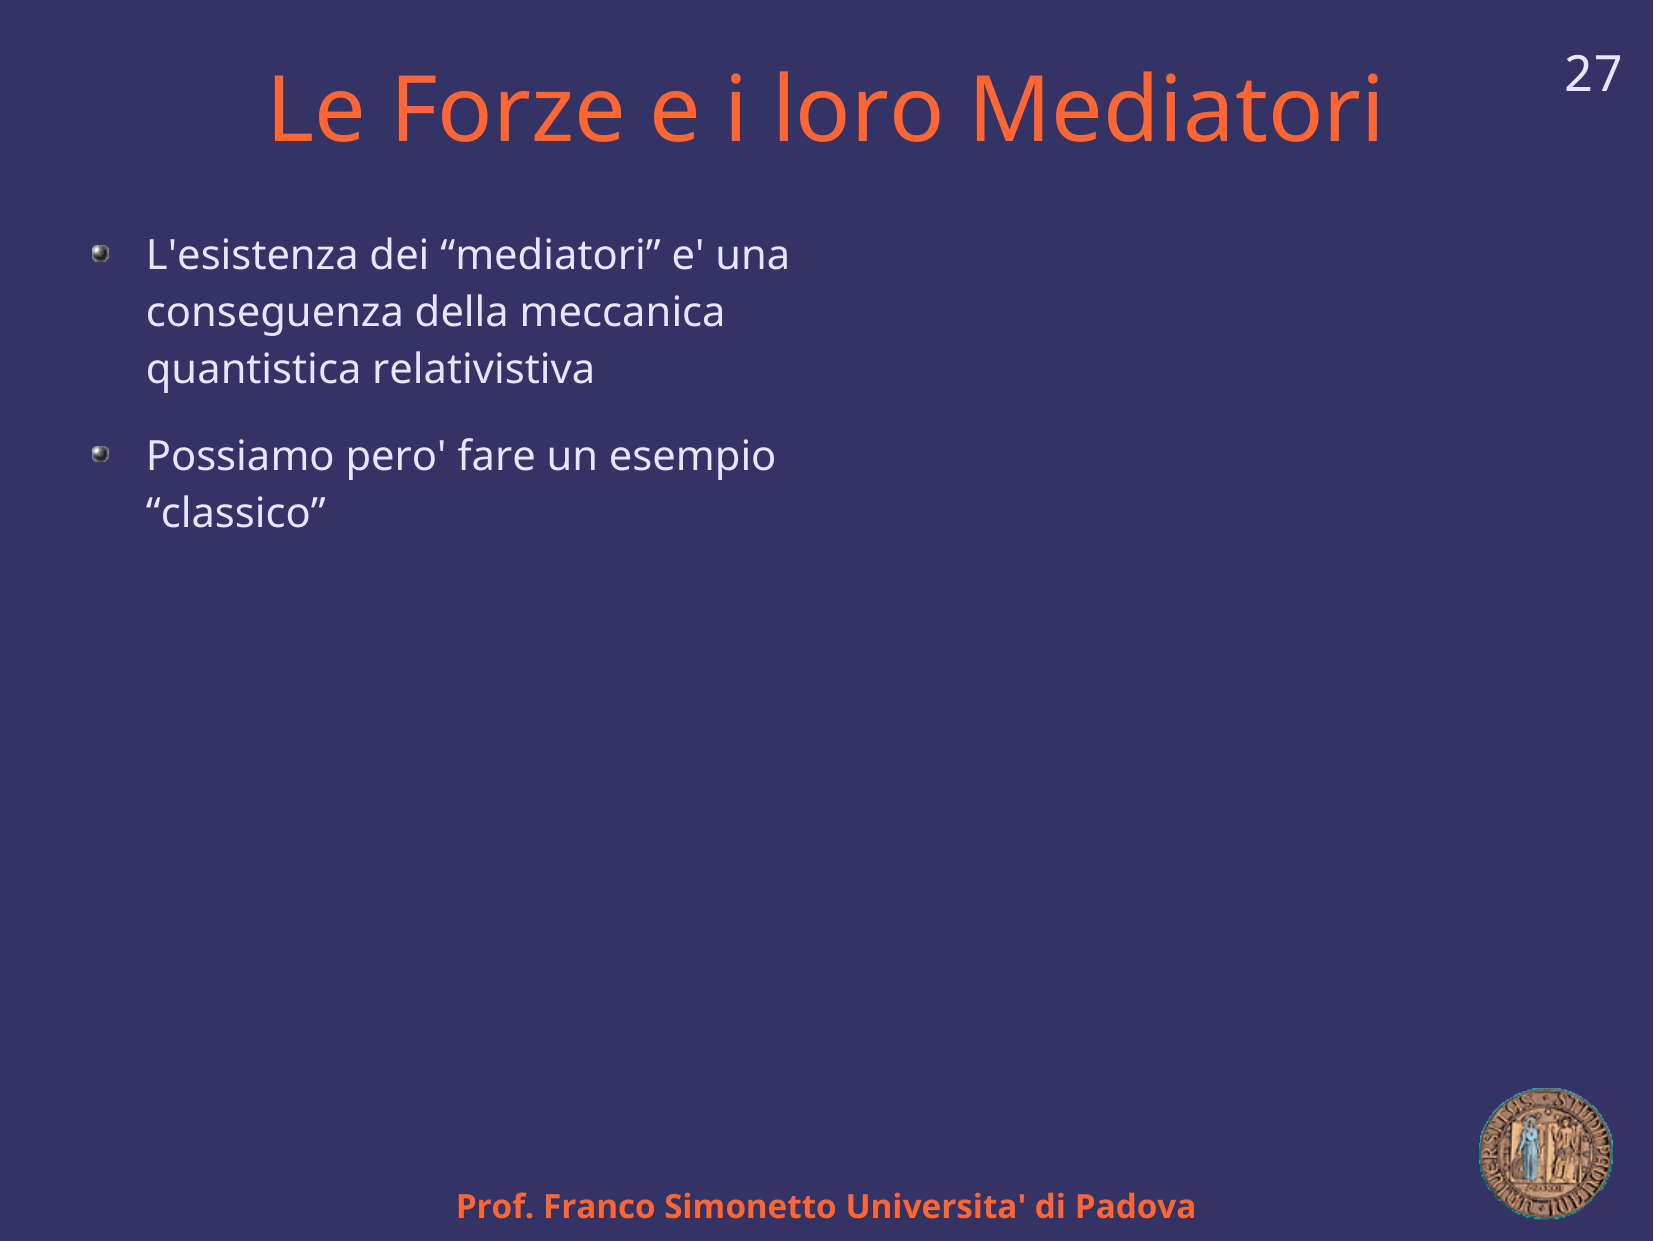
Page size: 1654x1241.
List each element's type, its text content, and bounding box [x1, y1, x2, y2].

title Le Forze e i loro Mediatori [82, 55, 1571, 156]
picture [1479, 1087, 1613, 1221]
list L'esistenza dei “mediatori” e' una conseguenza della meccanica quantistica relativistiva Possiamo pero' fare un esempio “classico” [75, 225, 801, 1119]
